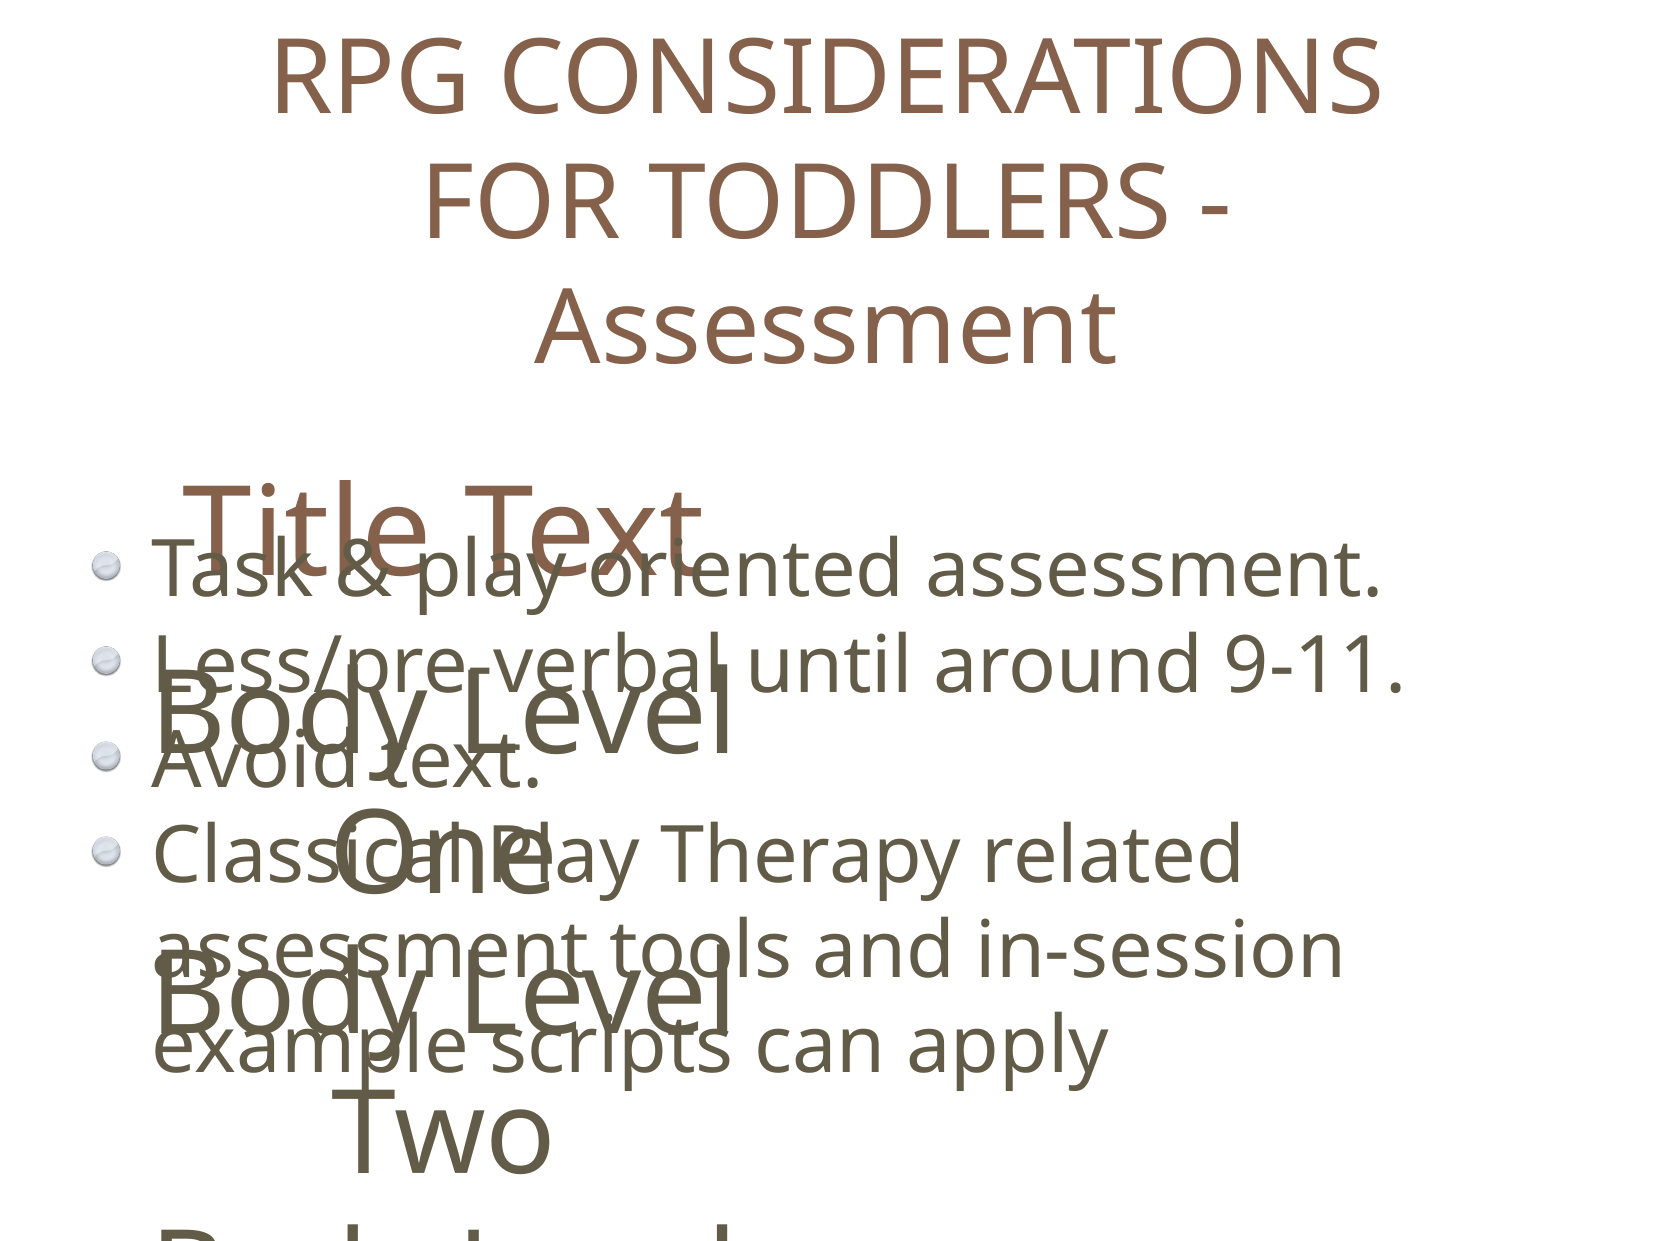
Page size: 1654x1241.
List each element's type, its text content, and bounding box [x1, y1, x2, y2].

title RPG CONSIDERATIONS FOR TODDLERS - Assessment [144, 107, 1510, 393]
text_box Task & play oriented assessment. Less/pre-verbal until around 9-11. Avoid text. Classical Play Therapy related assessment tools and in-session example scripts can apply [80, 509, 1573, 968]
